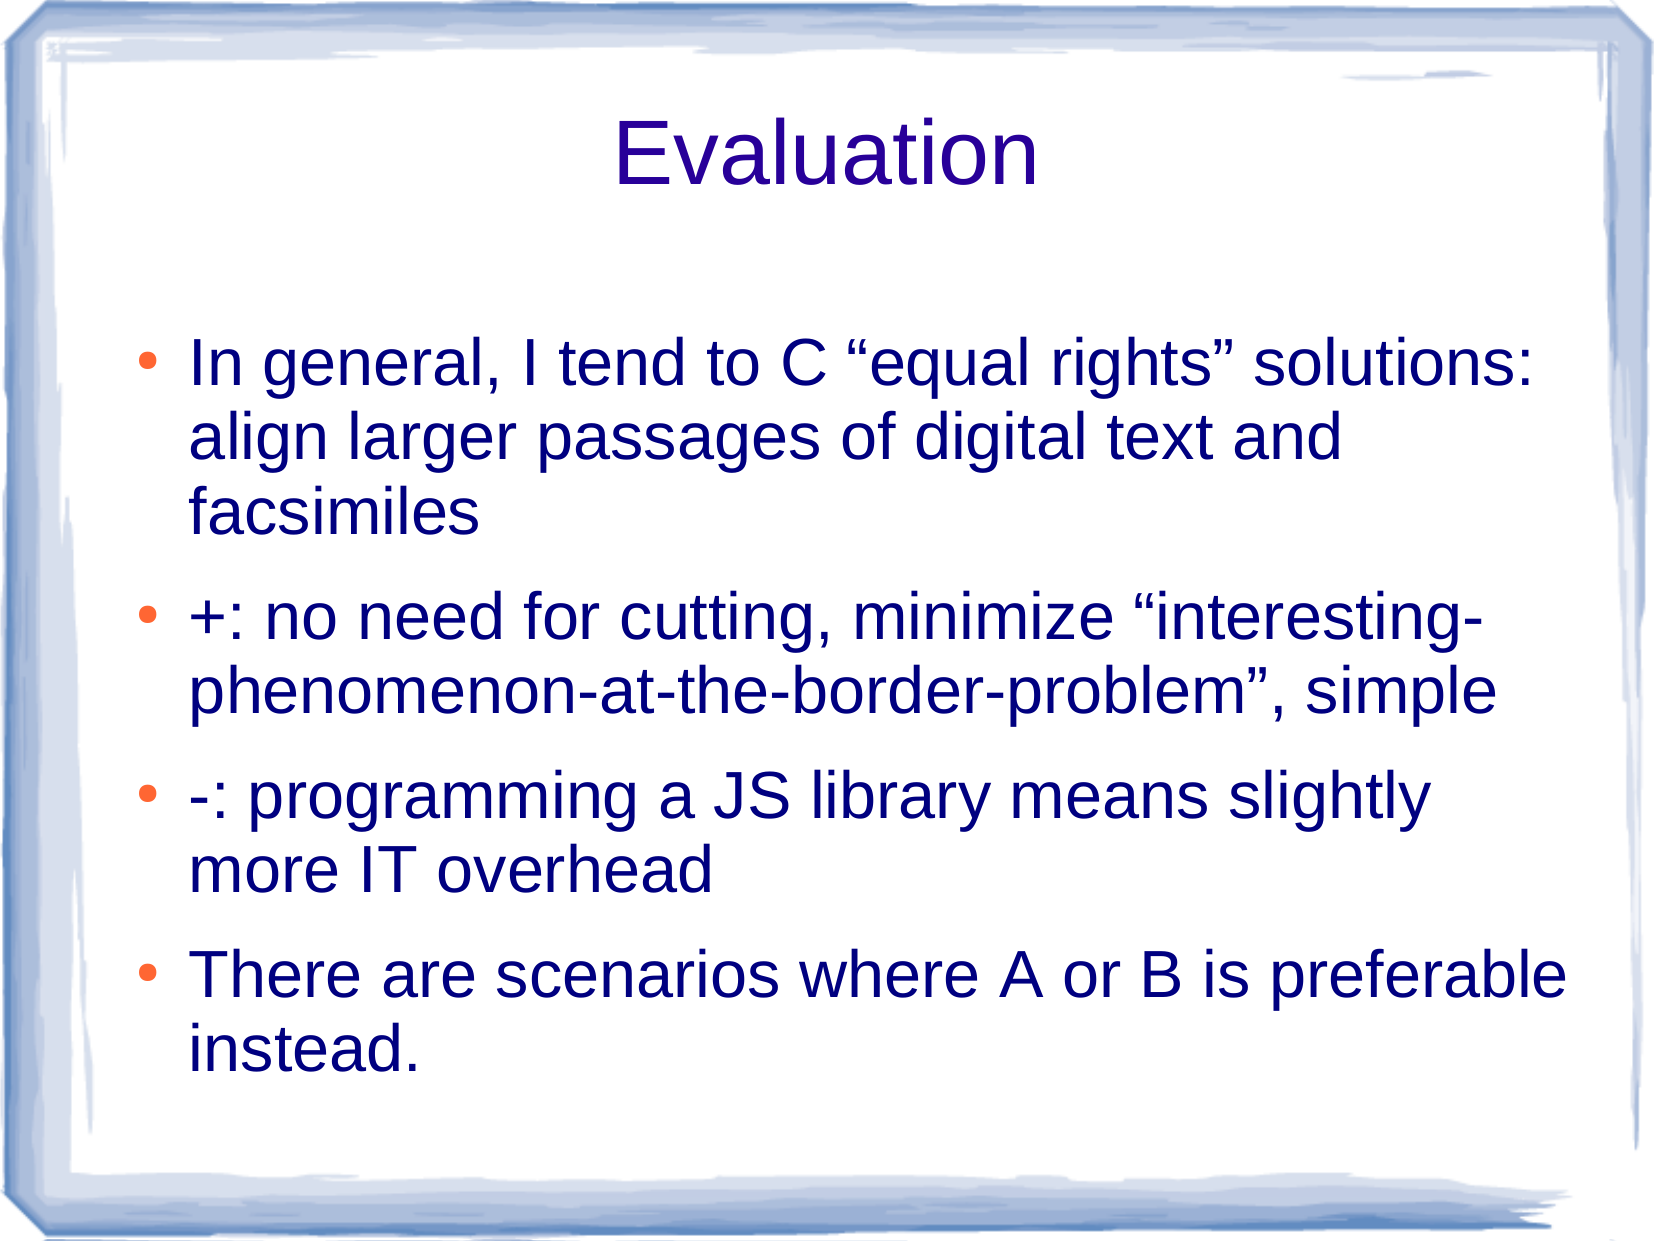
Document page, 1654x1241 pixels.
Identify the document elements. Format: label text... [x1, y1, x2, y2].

list In general, I tend to C “equal rights” solutions: align larger passages of digital text and facsimiles +: no need for cutting, minimize “interesting- phenomenon-at-the-border-problem”, simple -: programming a JS library means slightly more IT overhead There are scenarios where A or B is preferable instead. [118, 324, 1571, 1129]
picture [0, 0, 1654, 1241]
title Evaluation [82, 56, 1571, 250]
